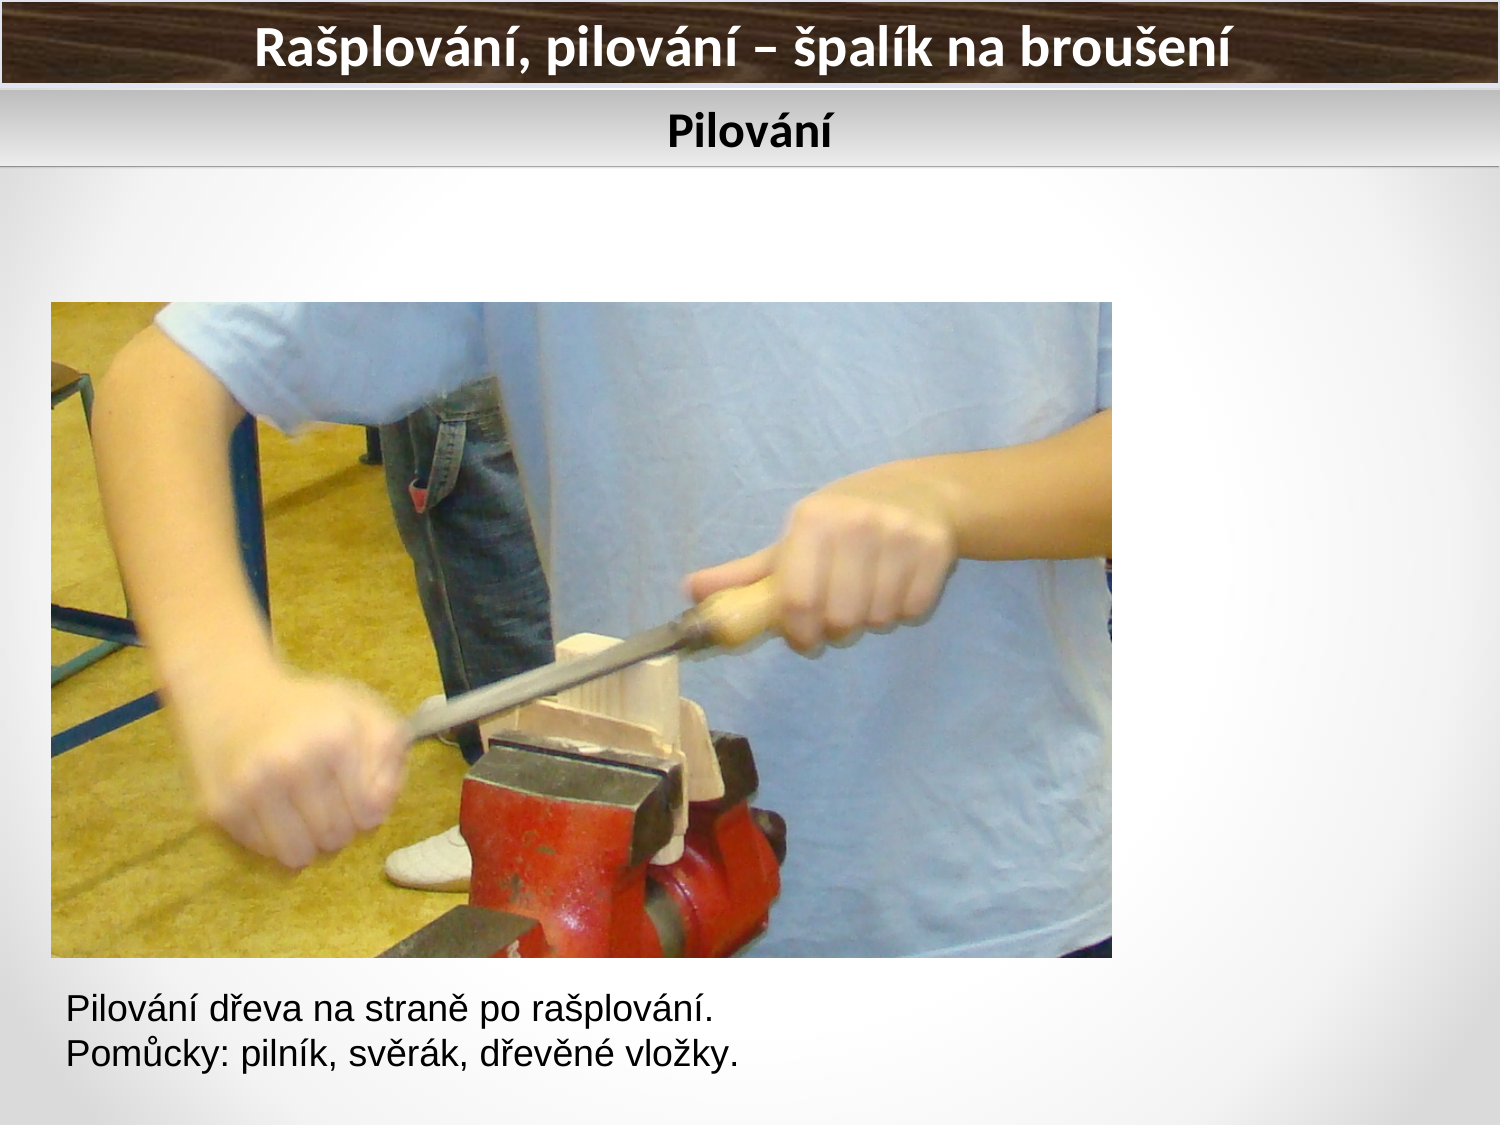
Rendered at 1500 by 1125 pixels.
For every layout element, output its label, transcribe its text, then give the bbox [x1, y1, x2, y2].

picture [0, 86, 1500, 90]
text_box Rašplování, pilování – špalík na broušení [0, 0, 1500, 86]
picture [0, 166, 1500, 1125]
text_box Pilování [0, 90, 1500, 166]
text_box Pilování dřeva na straně po rašplování. Pomůcky: pilník, svěrák, dřevěné vložky. [50, 976, 1185, 1082]
